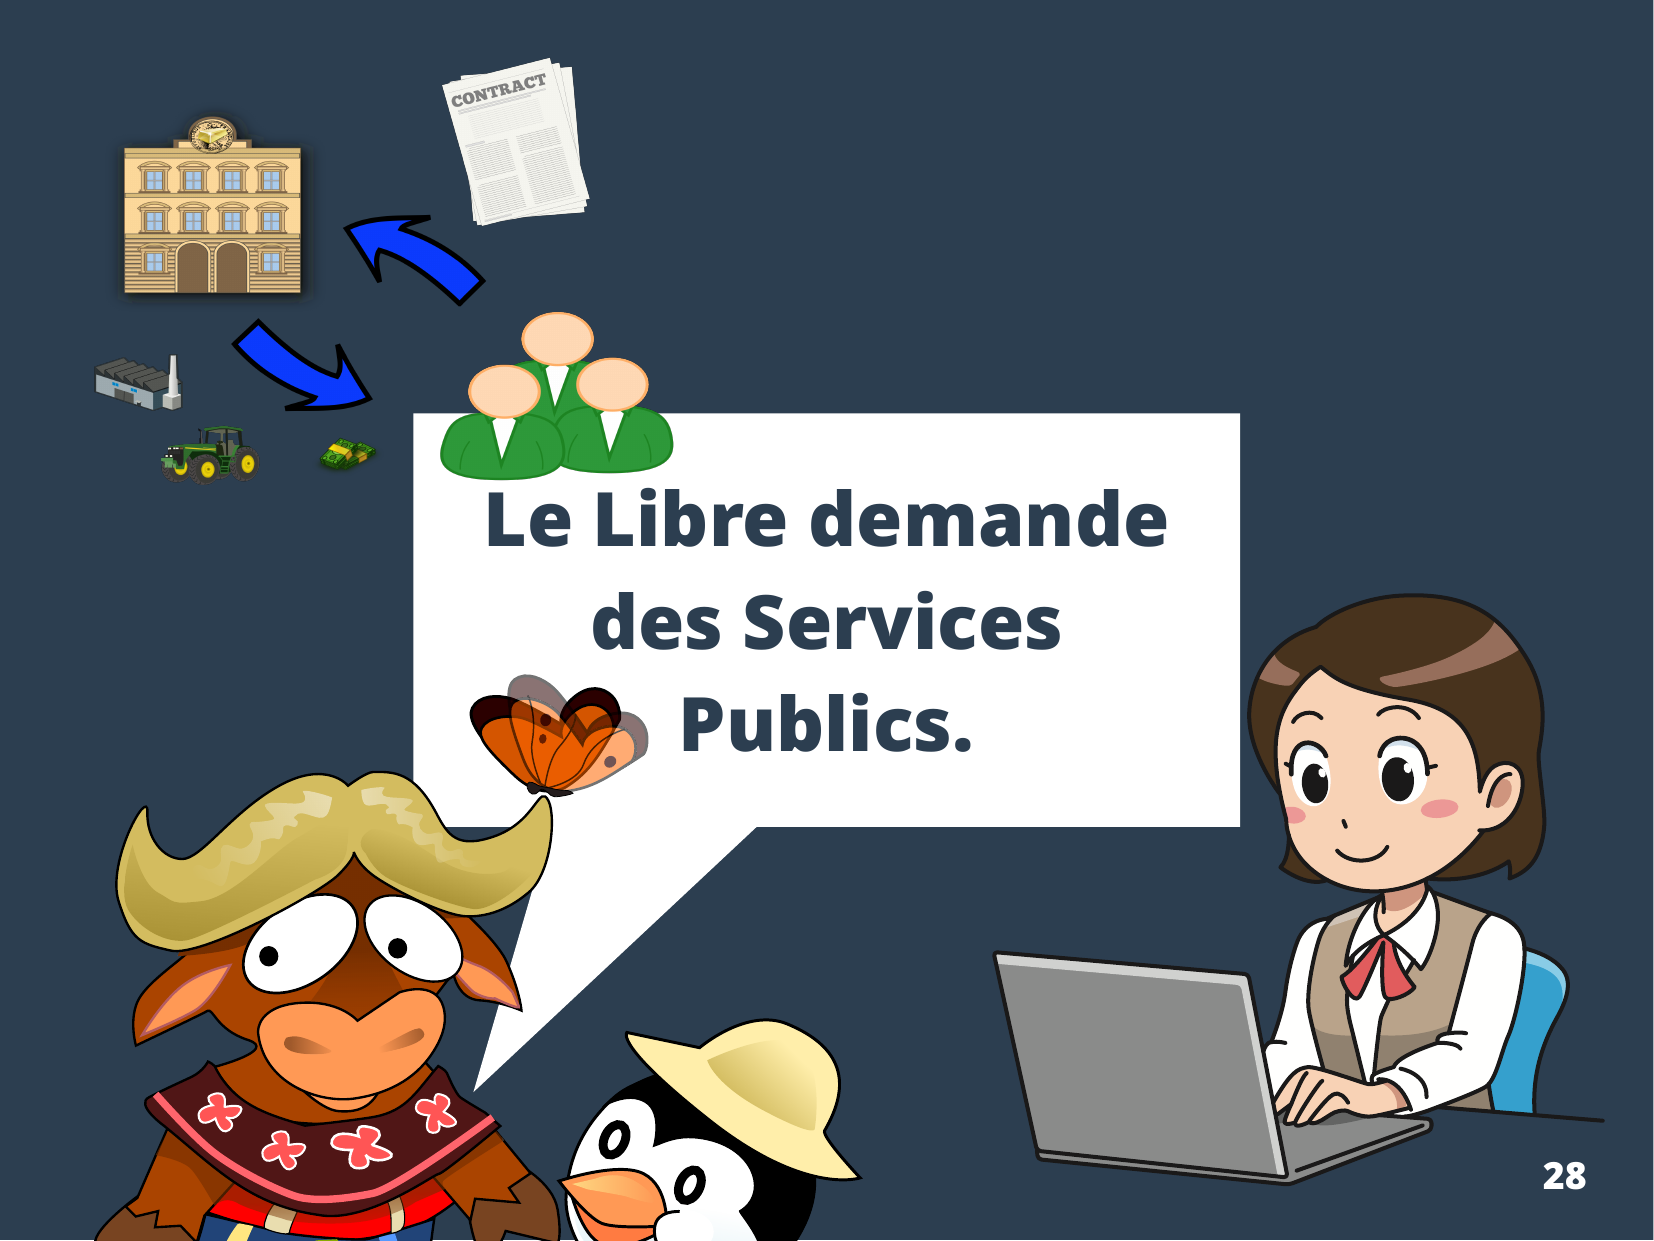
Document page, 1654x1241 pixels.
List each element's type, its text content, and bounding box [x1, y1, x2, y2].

picture [59, 674, 897, 1241]
picture [992, 590, 1608, 1187]
title Le Libre demande des Services Publics. [442, 442, 1211, 798]
picture [61, 35, 749, 485]
